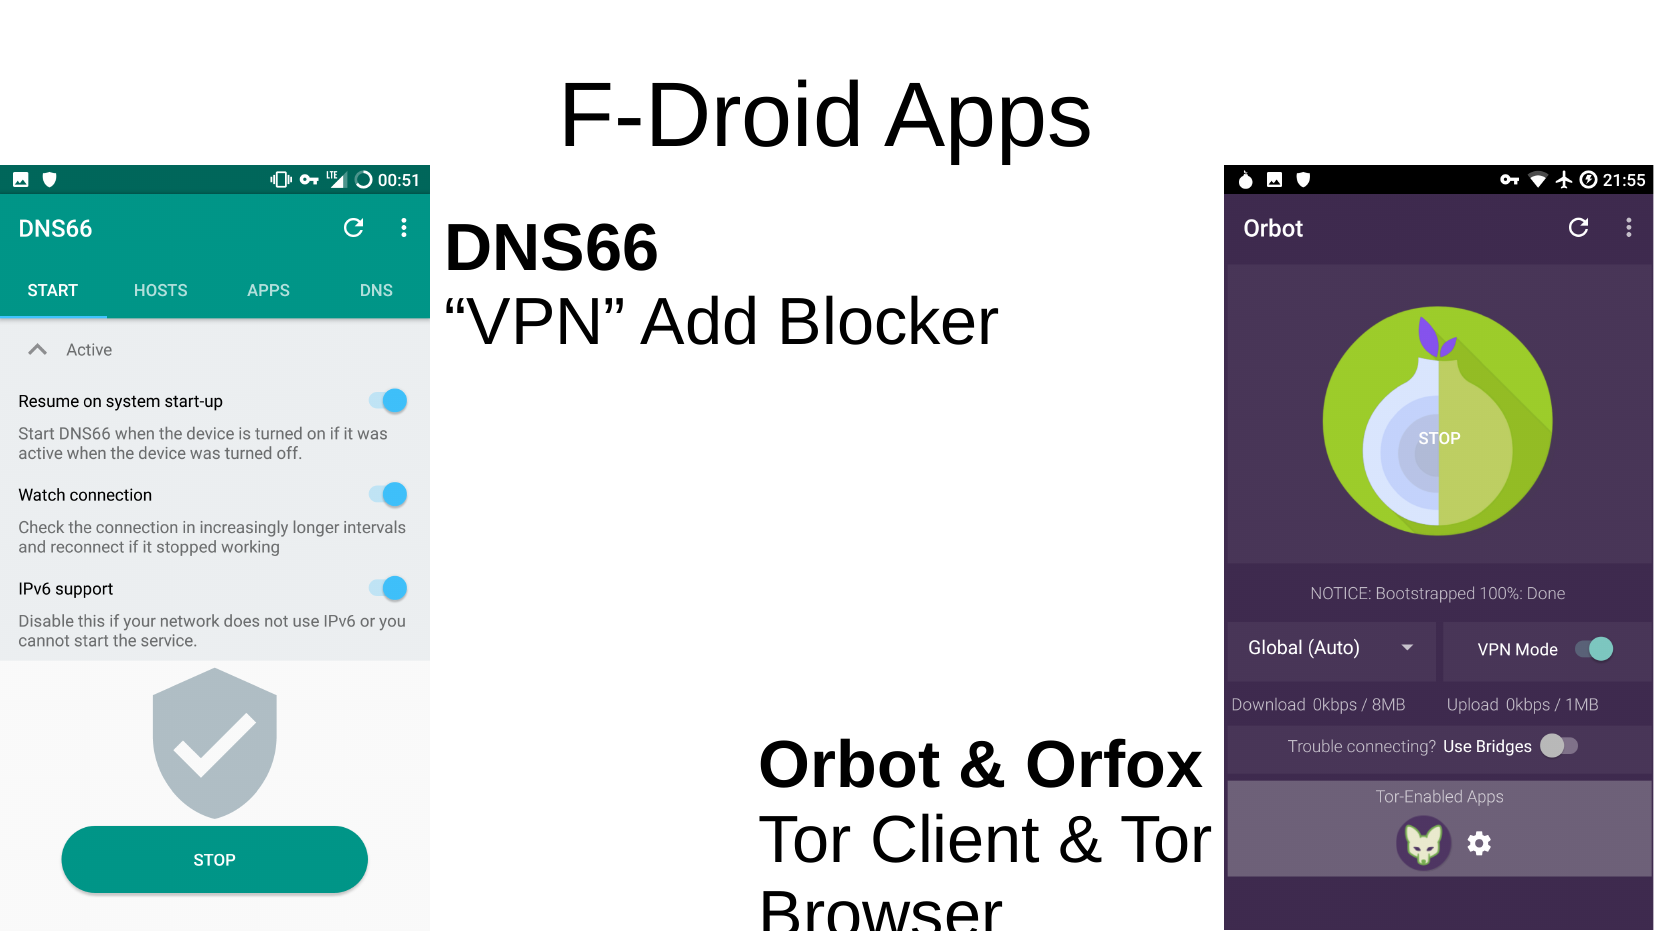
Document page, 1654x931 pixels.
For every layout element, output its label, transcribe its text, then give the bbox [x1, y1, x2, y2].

title F-Droid Apps [82, 37, 1571, 193]
picture [1224, 165, 1654, 931]
text_box Orbot & Orfox Tor Client & Tor Browser [744, 720, 1224, 931]
text_box DNS66 “VPN” Add Blocker [430, 202, 1021, 346]
picture [0, 165, 430, 931]
